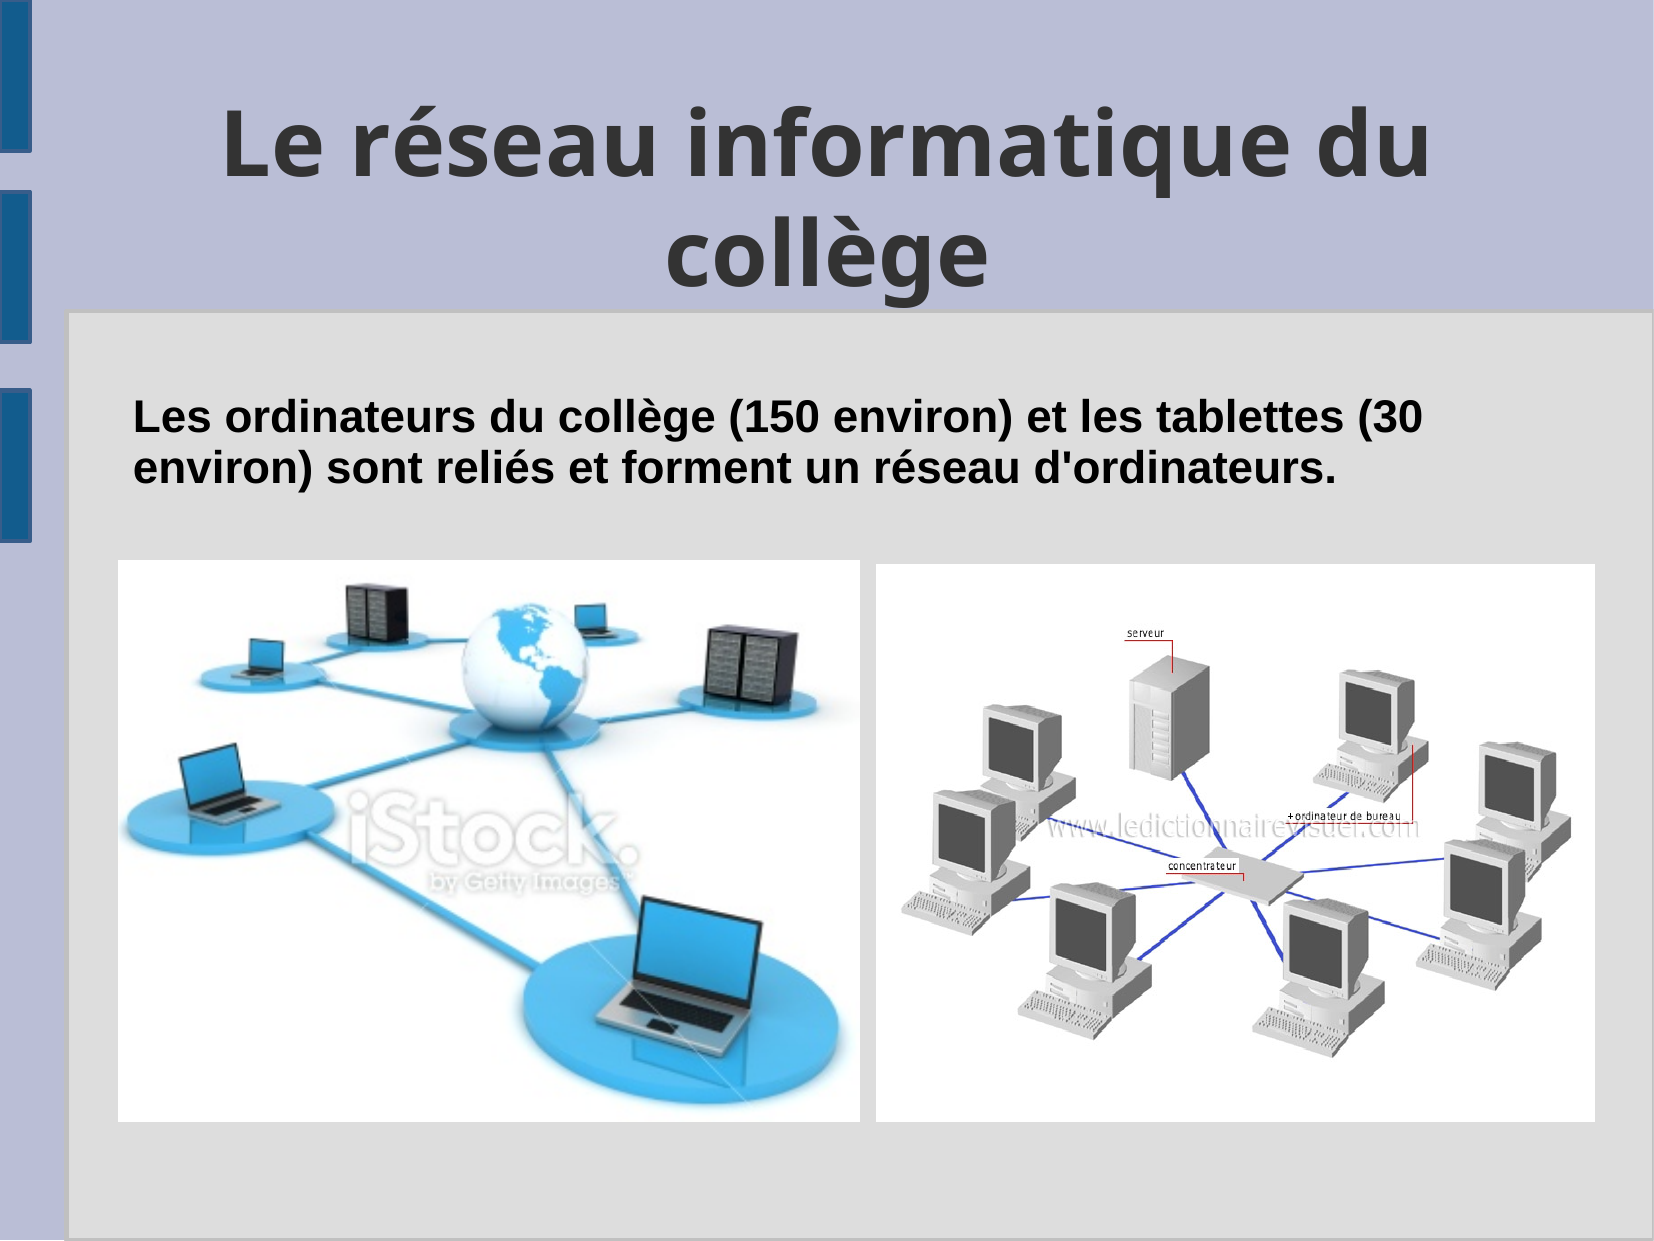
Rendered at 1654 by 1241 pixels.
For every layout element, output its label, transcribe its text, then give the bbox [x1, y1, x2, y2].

picture [118, 560, 860, 1123]
text_box Les ordinateurs du collège (150 environ) et les tablettes (30 environ) sont reliés et forment un réseau d'ordinateurs. [118, 383, 1595, 506]
picture [876, 564, 1595, 1123]
title Le réseau informatique du collège [121, 66, 1534, 323]
